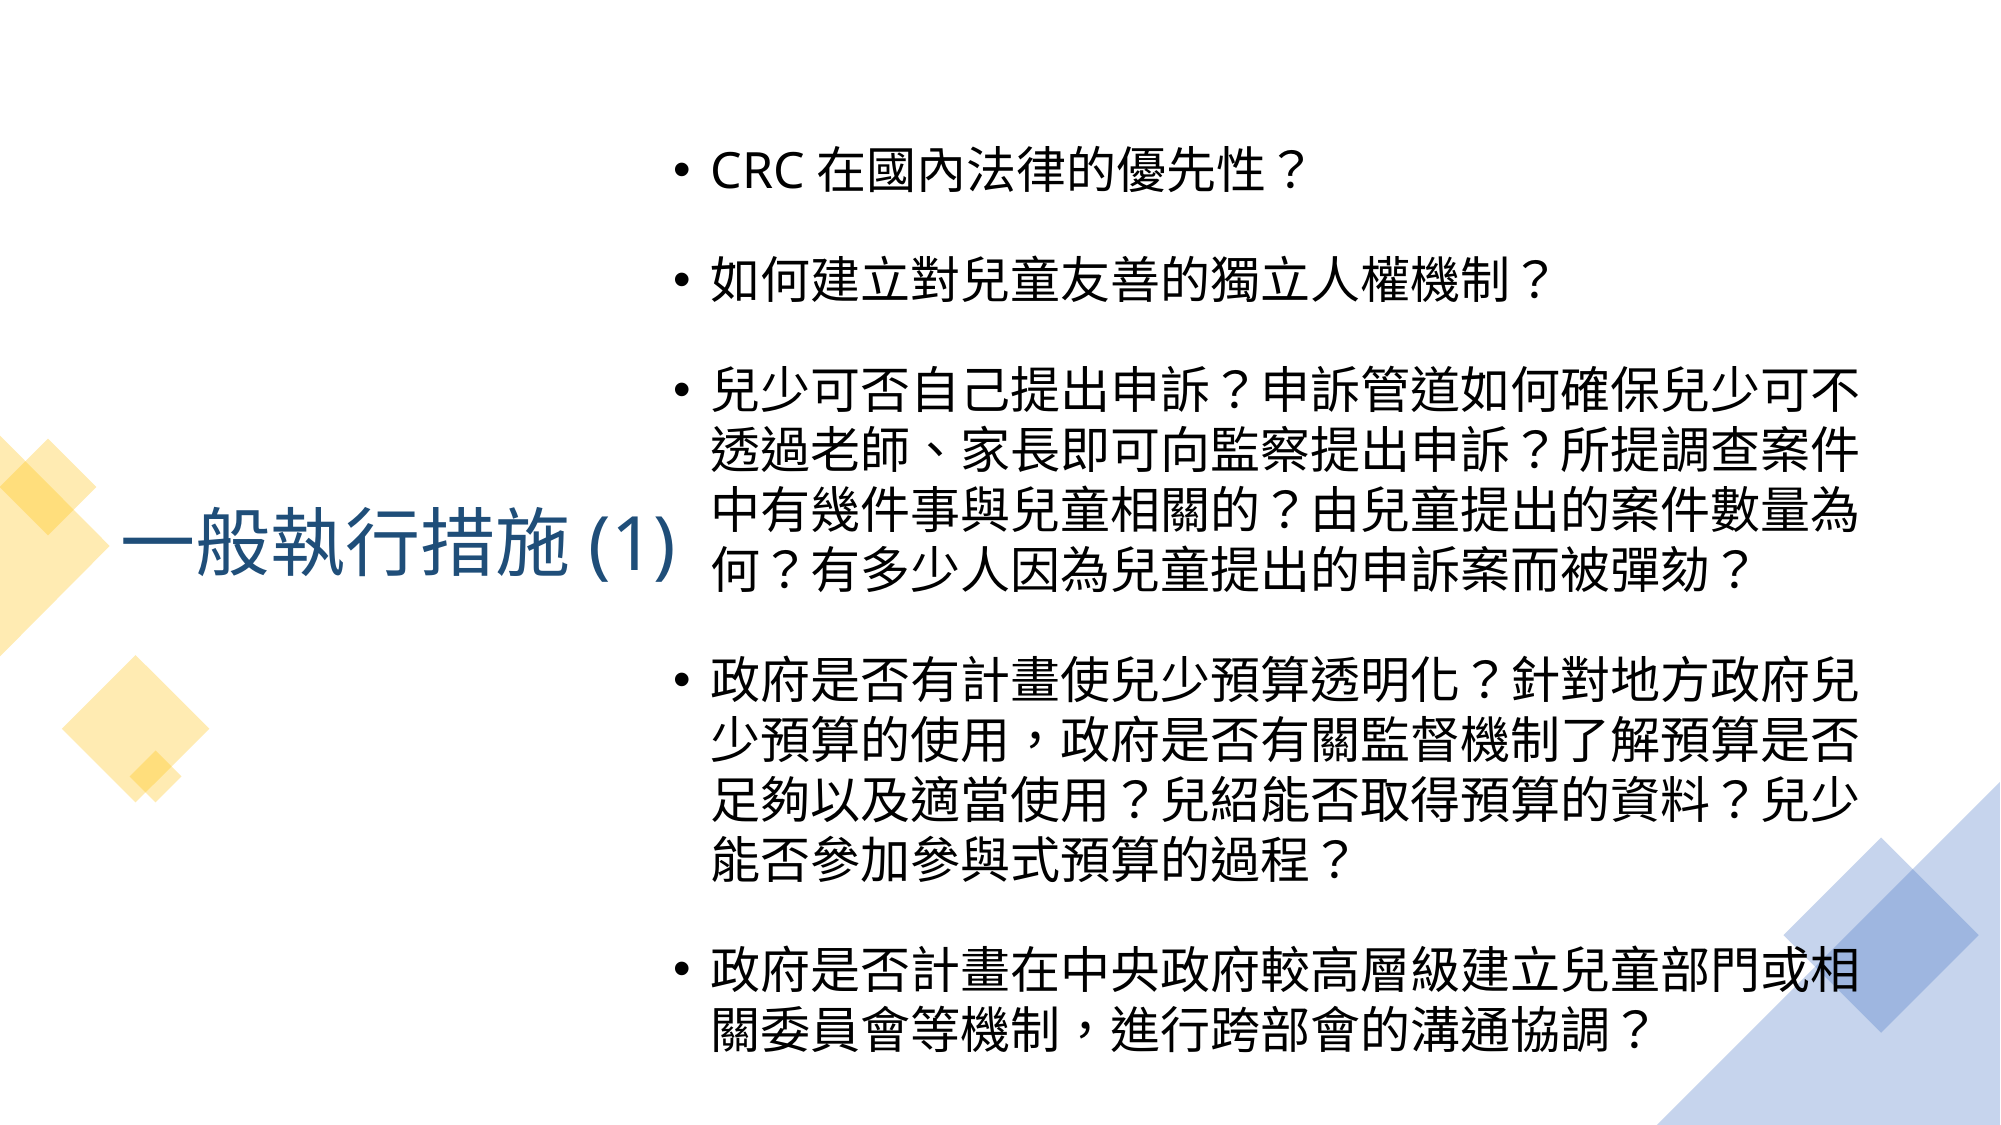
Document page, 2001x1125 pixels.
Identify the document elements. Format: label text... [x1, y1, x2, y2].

list CRC在國內法律的優先性？ 如何建立對兒童友善的獨立人權機制？ 兒少可否自己提出申訴？申訴管道如何確保兒少可不透過老師、家長即可向監察提出申訴？所提調查案件中有幾件事與兒童相關的？由兒童提出的案件數量為何？有多少人因為兒童提出的申訴案而被彈劾？ 政府是否有計畫使兒少預算透明化？針對地方政府兒少預算的使用，政府是否有關監督機制了解預算是否足夠以及適當使用？兒紹能否取得預算的資料？兒少能否參加參與式預算的過程？ 政府是否計畫在中央政府較高層級建立兒童部門或相關委員會等機制，進行跨部會的溝通協調？ [658, 105, 1895, 1092]
title 一般執行措施(1) [105, 101, 925, 990]
text_box [0, 0, 2000, 1125]
